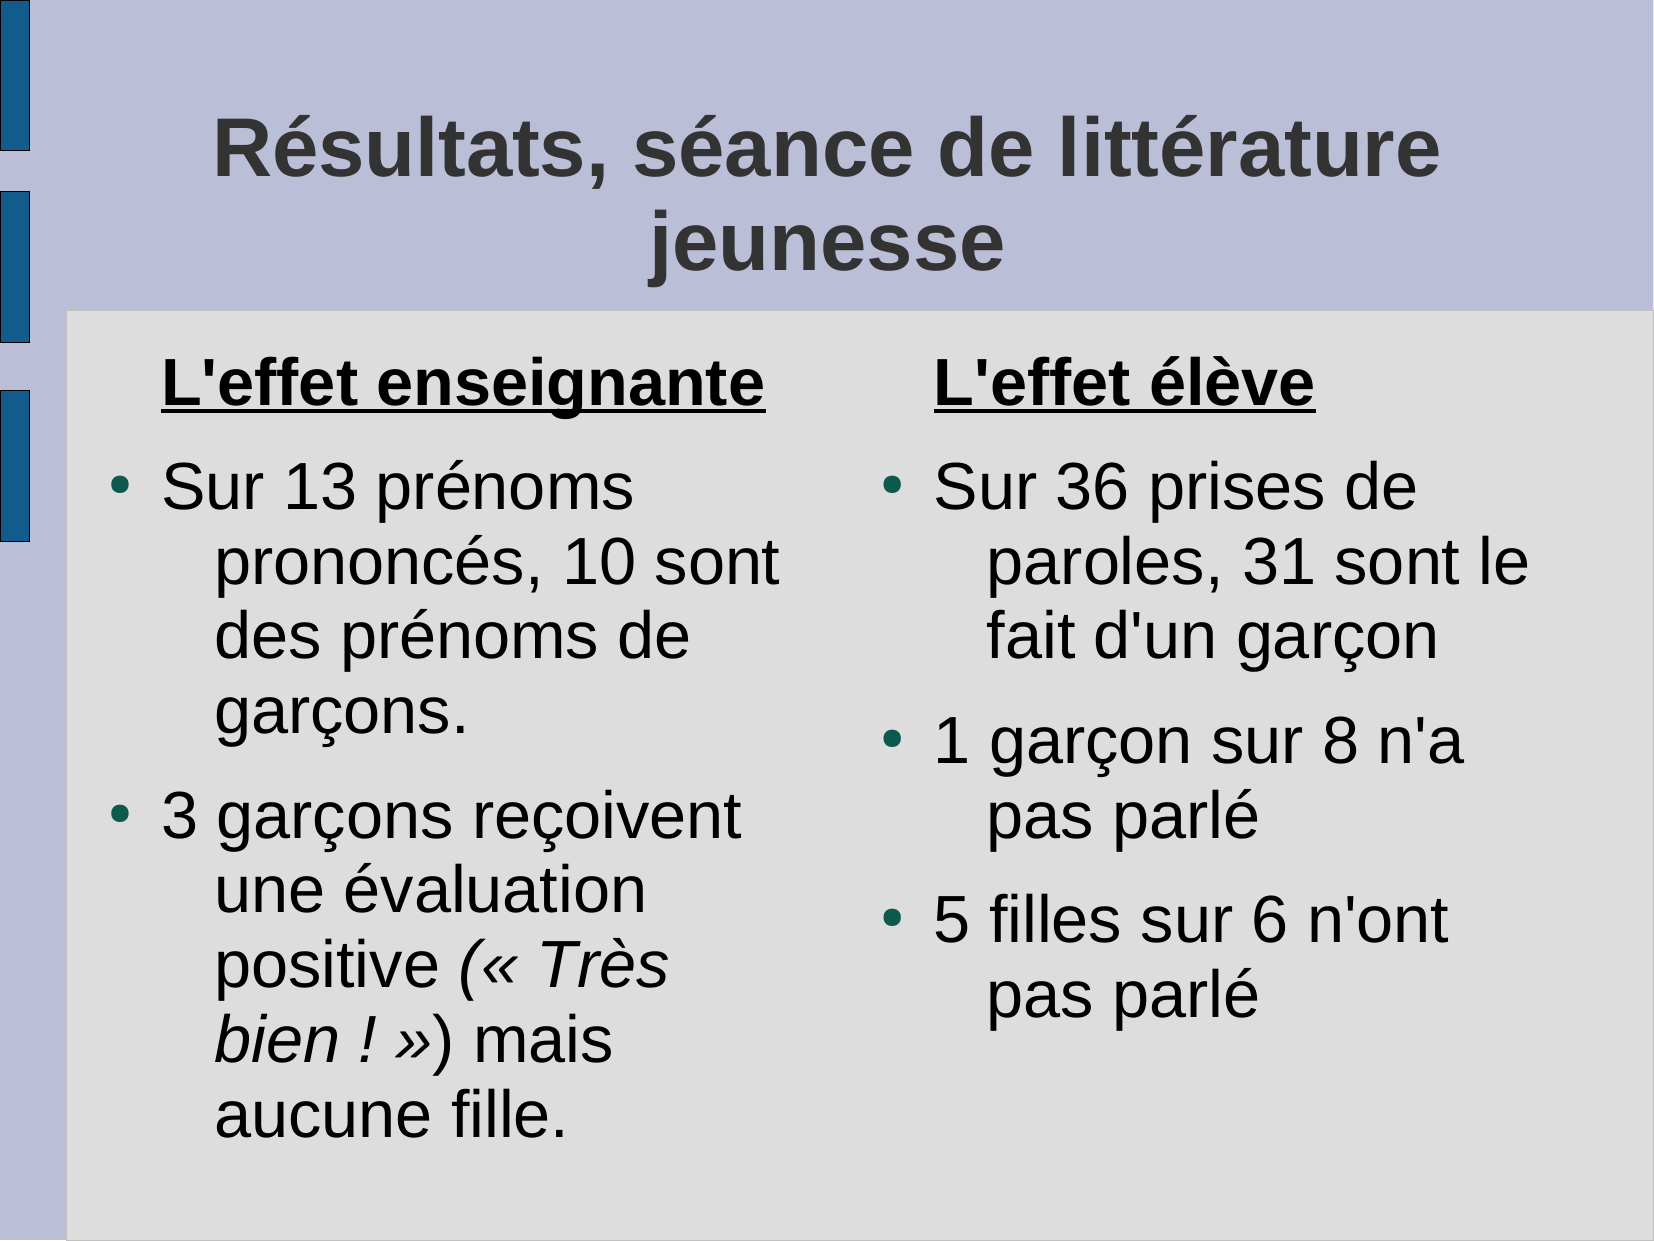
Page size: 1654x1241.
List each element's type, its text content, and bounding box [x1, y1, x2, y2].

list L'effet enseignante Sur 13 prénoms prononcés, 10 sont des prénoms de garçons. 3 garçons reçoivent une évaluation positive (« Très bien ! ») mais aucune fille. [72, 344, 811, 1152]
title Résultats, séance de littérature jeunesse [121, 91, 1534, 299]
list L'effet élève Sur 36 prises de paroles, 31 sont le fait d'un garçon 1 garçon sur 8 n'a pas parlé 5 filles sur 6 n'ont pas parlé [845, 344, 1535, 1112]
